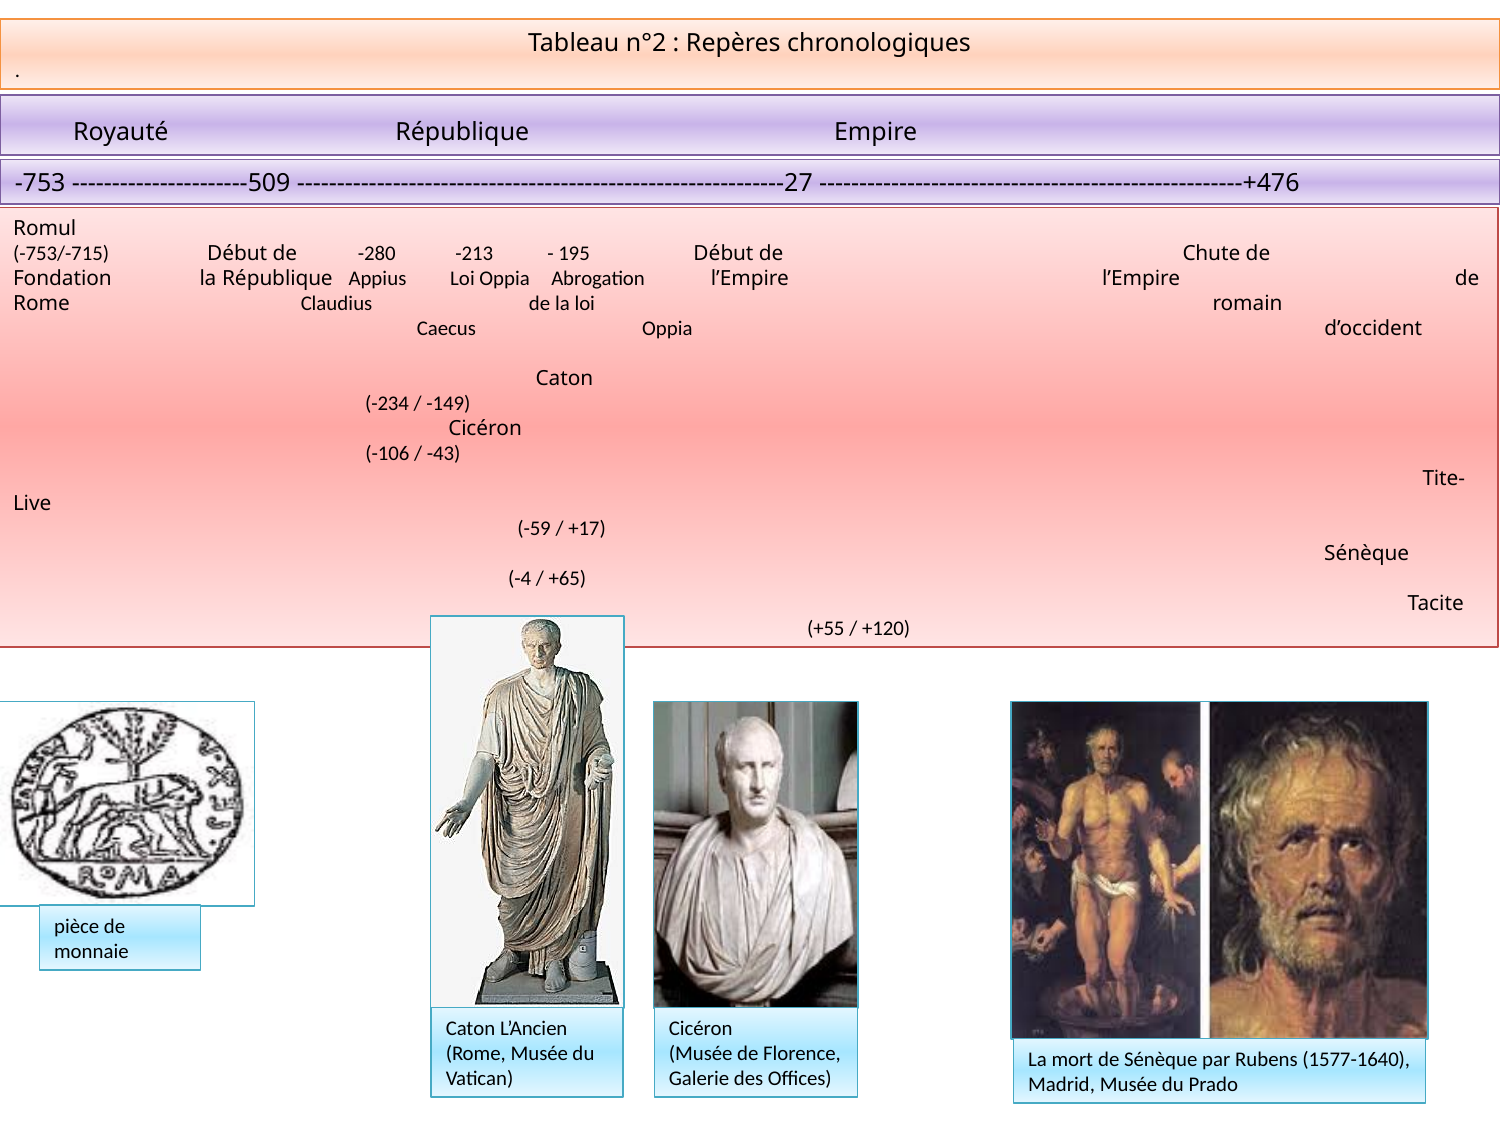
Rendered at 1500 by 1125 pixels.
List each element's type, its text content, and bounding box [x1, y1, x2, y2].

text_box Romul (-753/-715) Début de -280 -213 - 195 Début de Chute de Fondation la République Appius Loi Oppia Abrogation l’Empire l’Empire de Rome Claudius de la loi romain Caecus Oppia d’occident Caton (-234 / -149) Cicéron (-106 / -43) Tite-Live (-59 / +17) Sénèque (-4 / +65) Tacite (+55 / +120) [0, 207, 1499, 647]
picture [1011, 702, 1428, 1039]
picture [431, 616, 624, 1007]
text_box Royauté République Empire [0, 95, 1500, 155]
picture [0, 702, 254, 906]
text_box pièce de monnaie [39, 905, 201, 970]
text_box Caton L’Ancien (Rome, Musée du Vatican) [430, 1007, 624, 1098]
text_box -753 ----------------------509 -------------------------------------------------------------27 -----------------------------------------------------+476 [0, 159, 1500, 205]
picture [654, 702, 858, 1007]
text_box Tableau n°2 : Repères chronologiques . [0, 19, 1500, 89]
text_box Cicéron (Musée de Florence, Galerie des Offices) [654, 1007, 858, 1098]
text_box La mort de Sénèque par Rubens (1577-1640), Madrid, Musée du Prado [1013, 1038, 1426, 1104]
